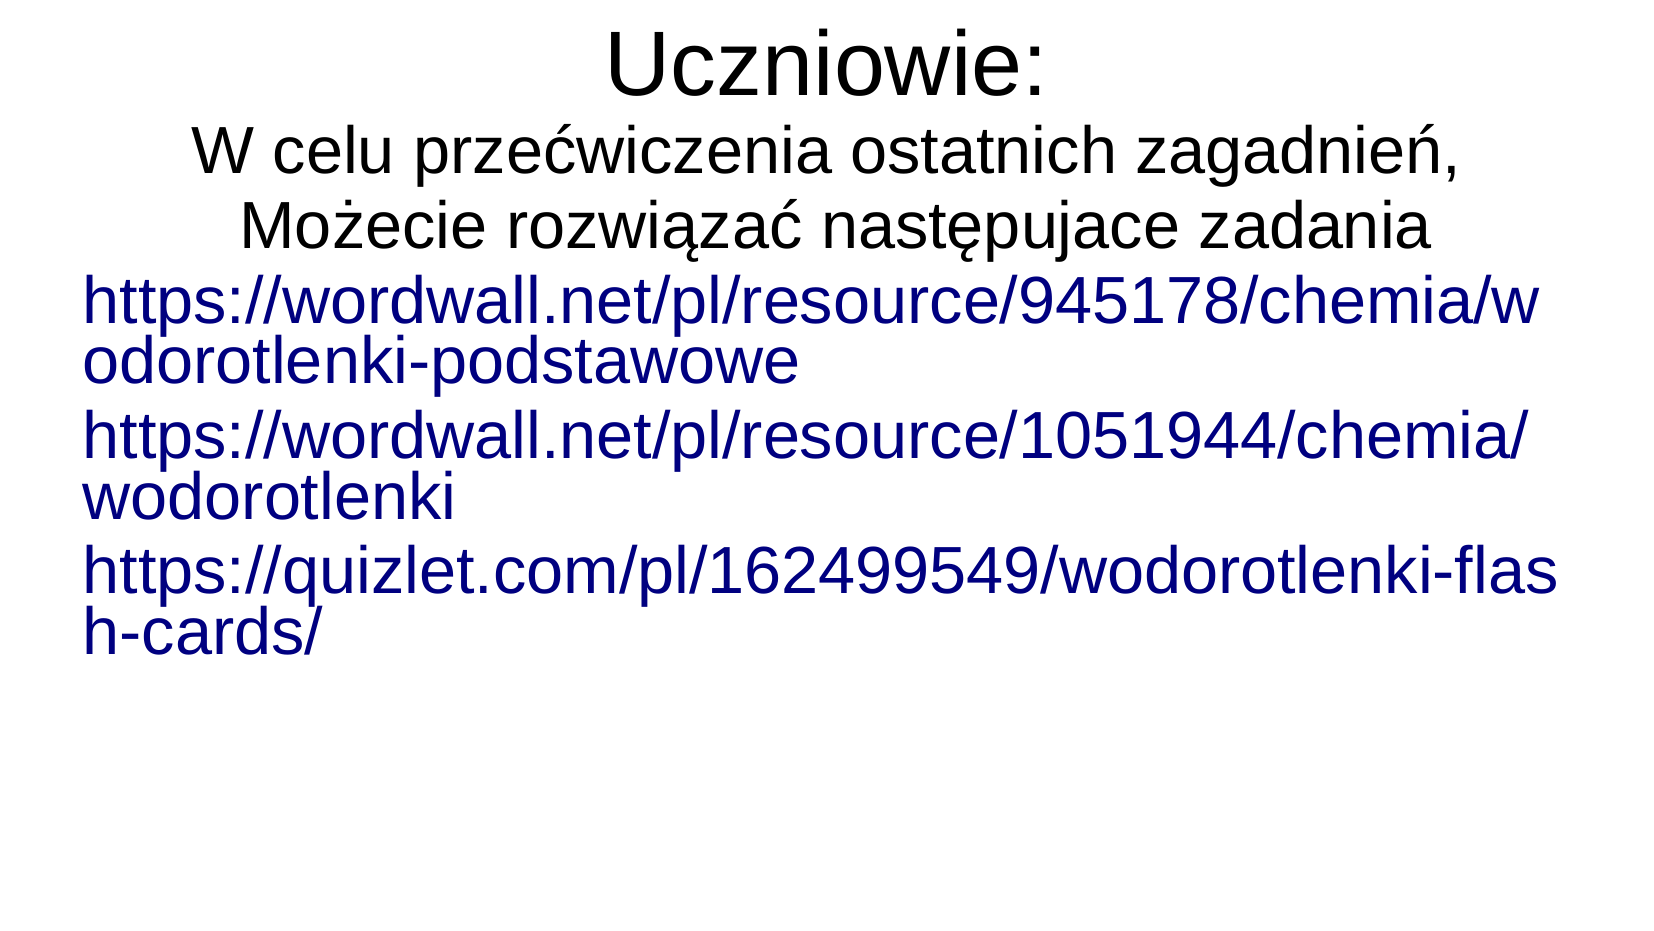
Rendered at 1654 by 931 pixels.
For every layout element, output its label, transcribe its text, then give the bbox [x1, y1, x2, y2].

subtitle W celu przećwiczenia ostatnich zagadnień, Możecie rozwiązać następujace zadania https://wordwall.net/pl/resource/945178/chemia/wodorotlenki-podstawowe https://wordwall.net/pl/resource/1051944/chemia/wodorotlenki https://quizlet.com/pl/162499549/wodorotlenki-flash-cards/ [82, 76, 1571, 899]
title Uczniowie: [82, 12, 1571, 76]
